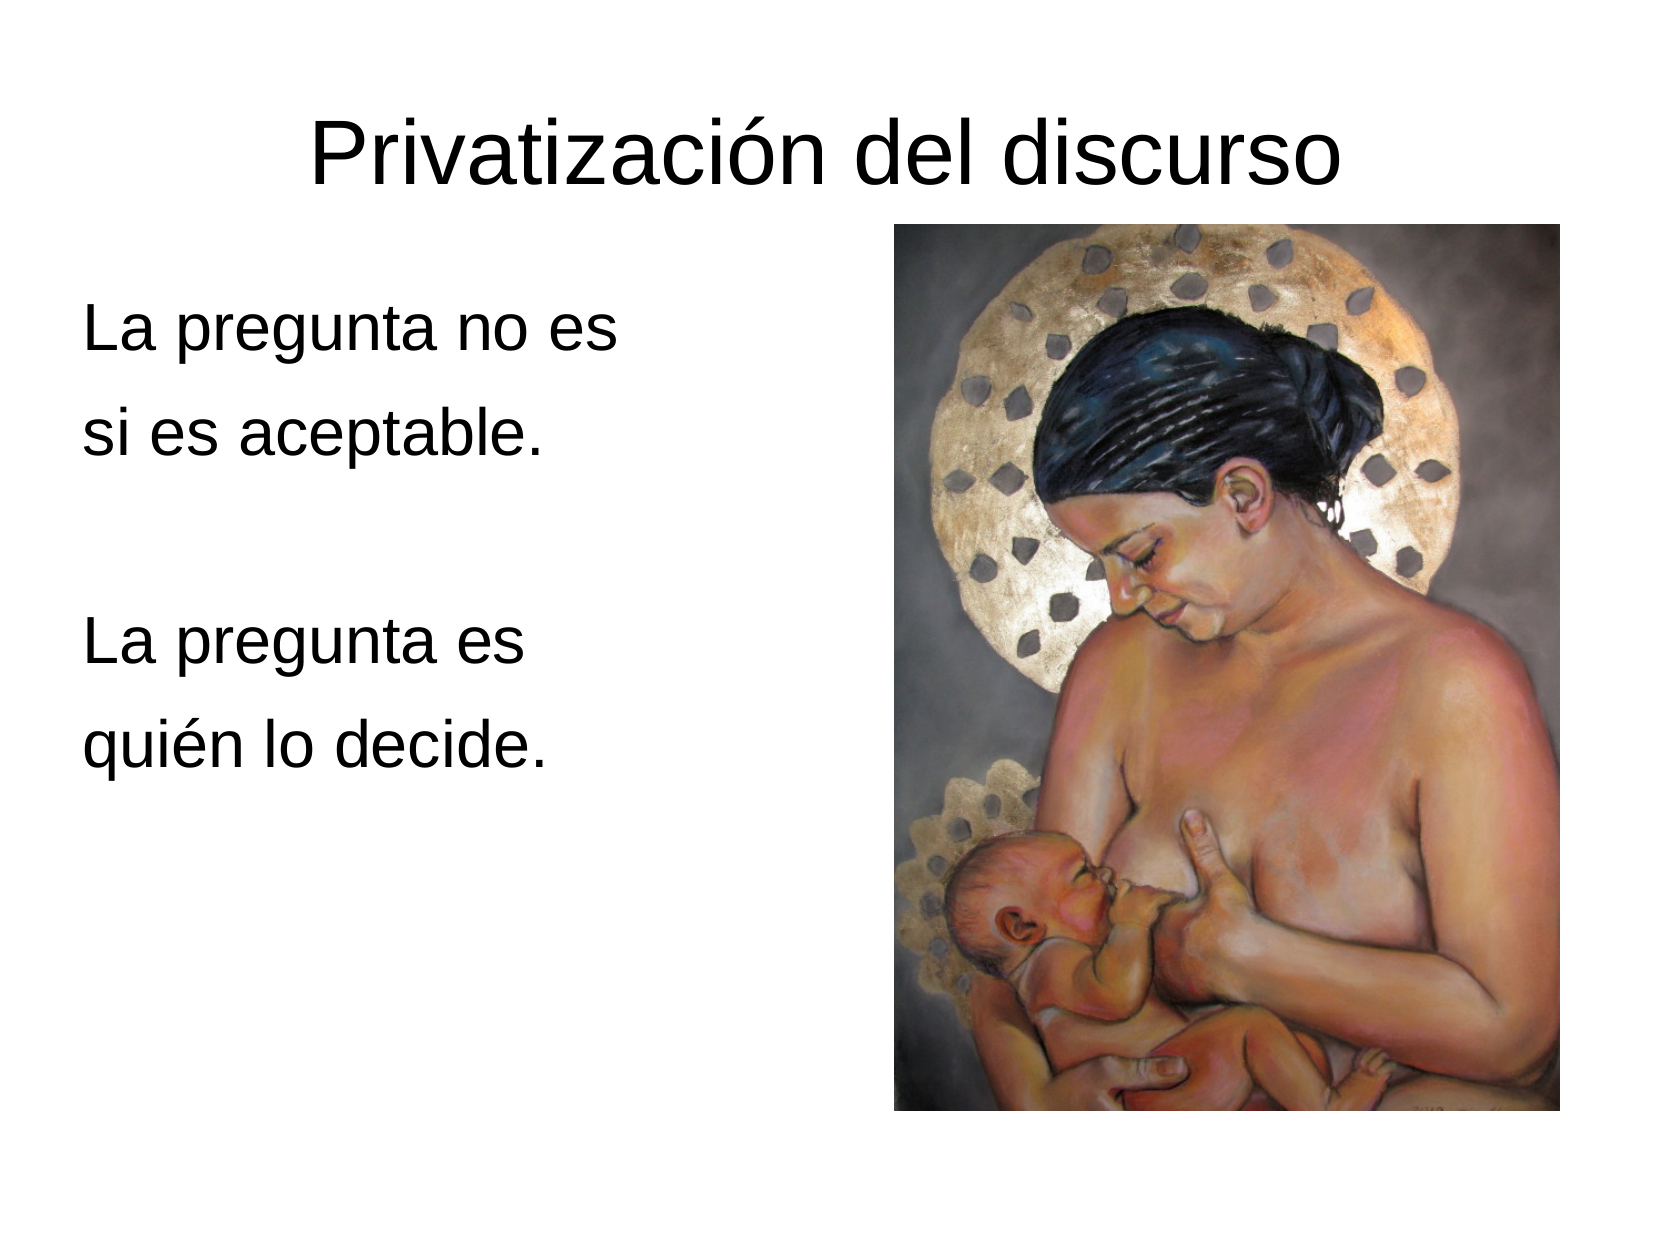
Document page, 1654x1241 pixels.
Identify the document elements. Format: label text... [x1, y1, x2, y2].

title Privatización del discurso [82, 49, 1571, 257]
picture [894, 224, 1560, 1111]
list La pregunta no es si es aceptable. La pregunta es quién lo decide. [82, 290, 894, 1010]
